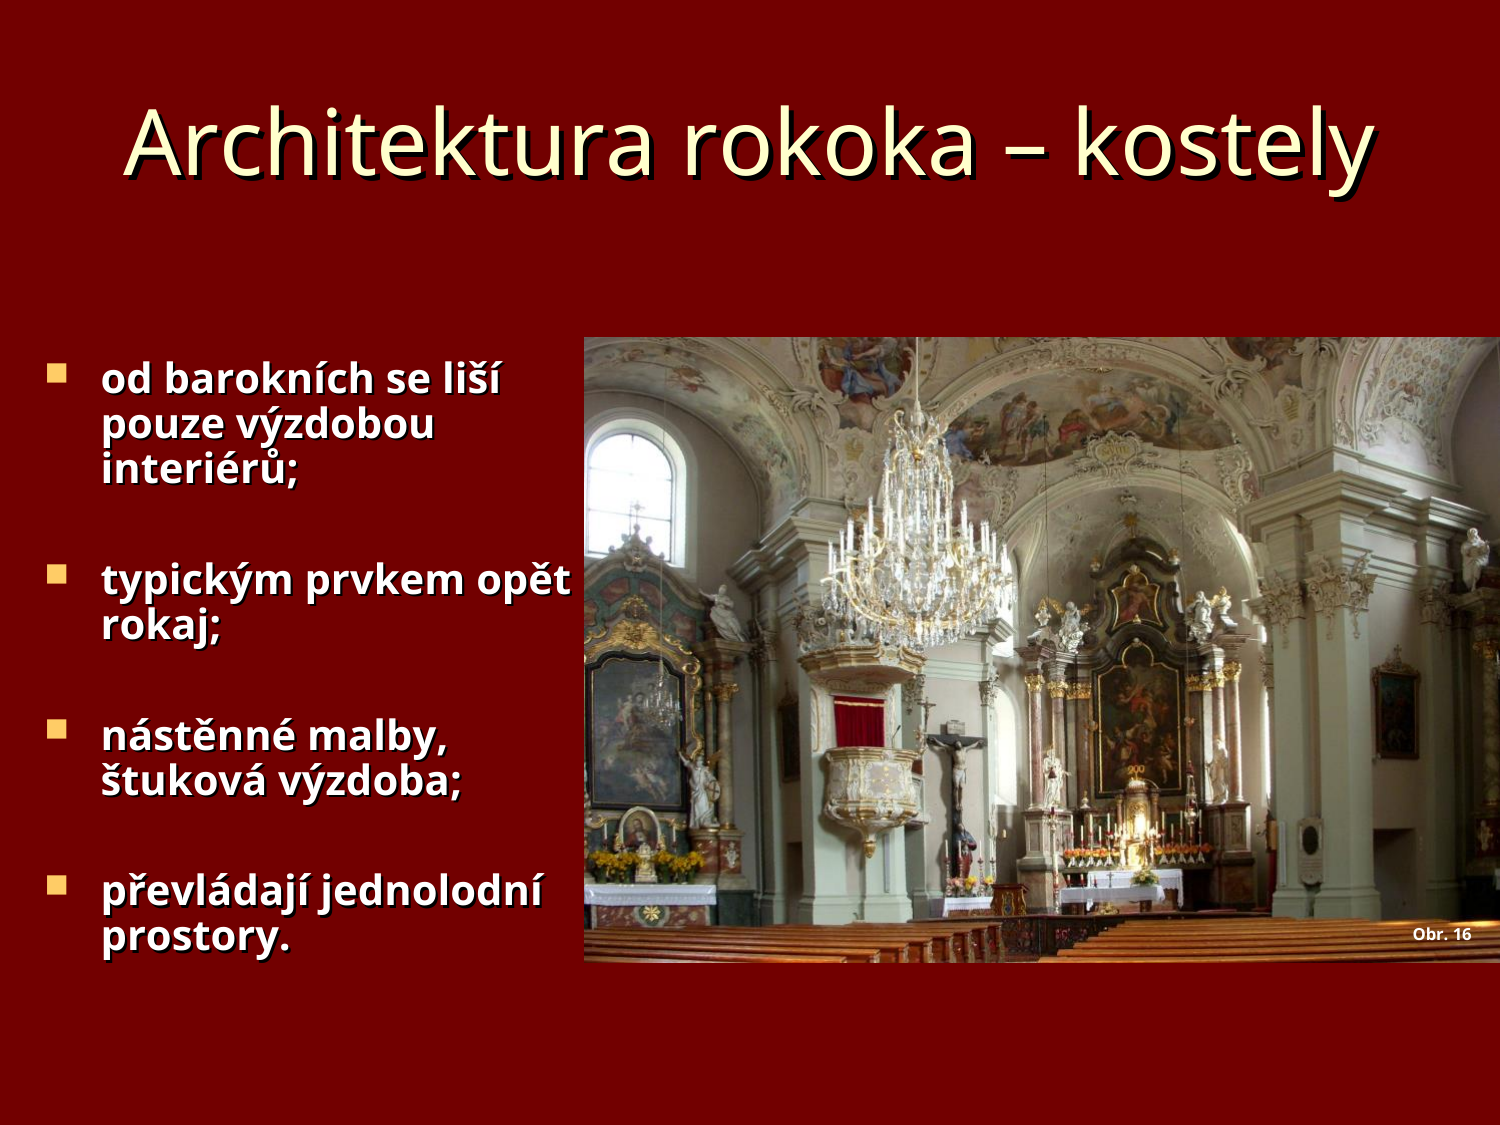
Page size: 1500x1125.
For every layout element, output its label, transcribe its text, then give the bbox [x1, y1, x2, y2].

text_box [584, 338, 1500, 963]
title Architektura rokoka – kostely [75, 45, 1426, 233]
text_box Obr. 16 [1397, 916, 1487, 952]
list od barokních se liší pouze výzdobou interiérů; typickým prvkem opět rokaj; nástěnné malby, štuková výzdoba; převládají jednolodní prostory. [29, 350, 609, 1001]
